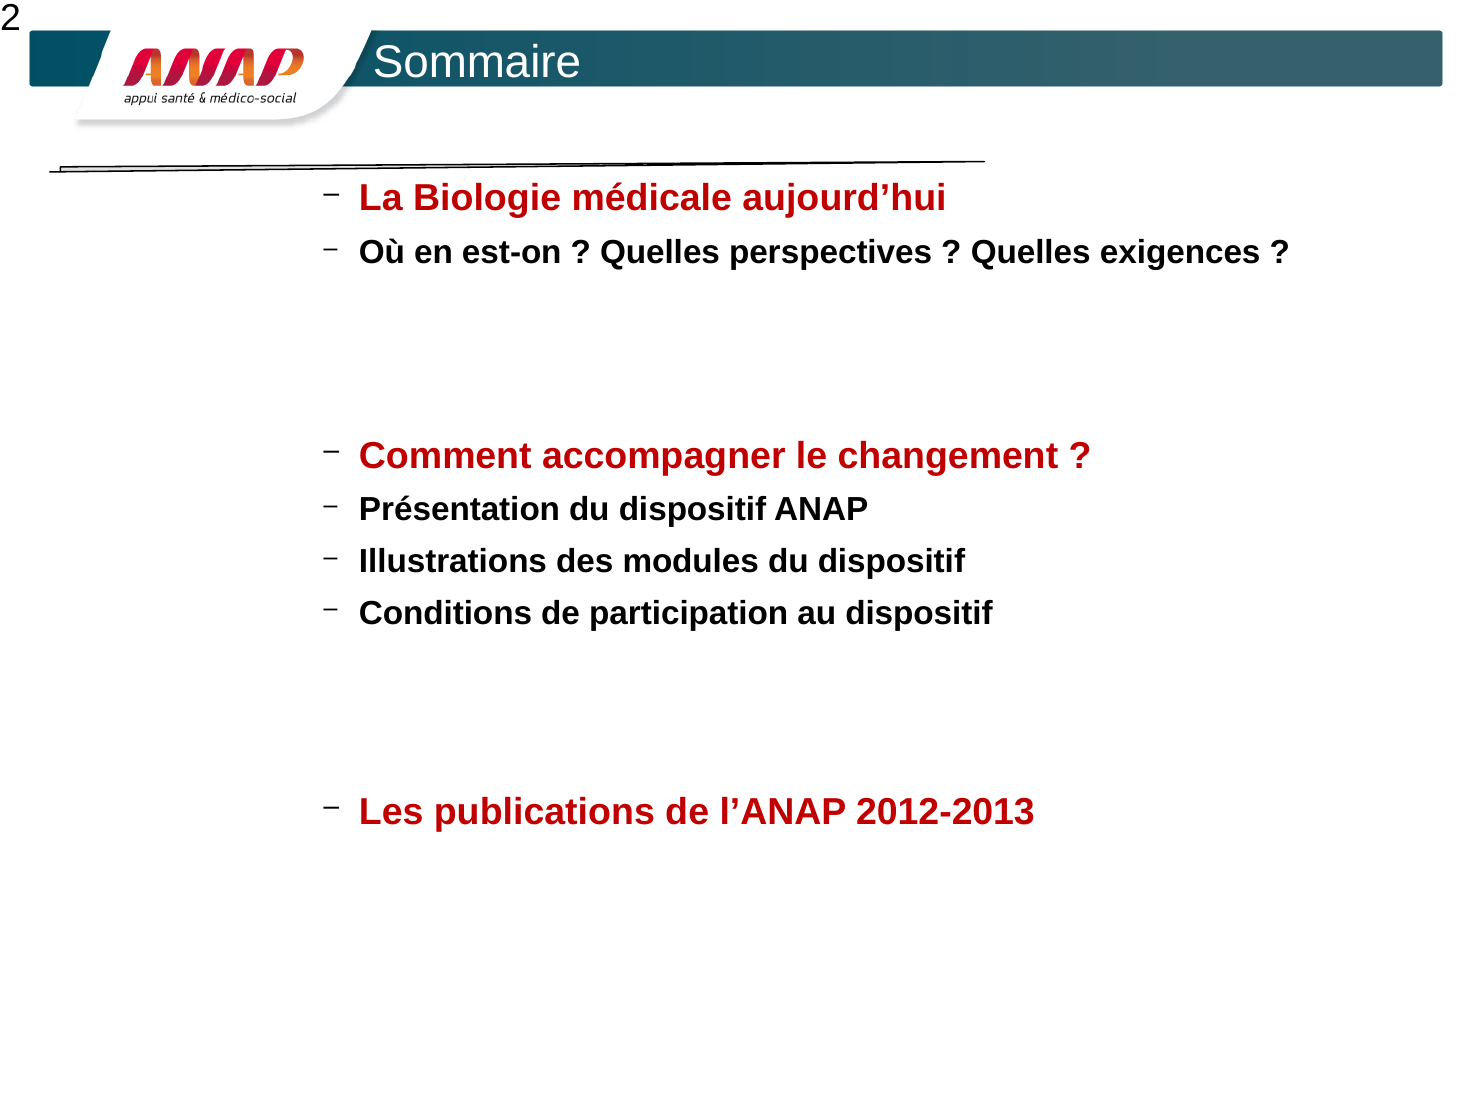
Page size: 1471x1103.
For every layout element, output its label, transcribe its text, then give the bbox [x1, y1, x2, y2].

text_box [49, 165, 372, 172]
list La Biologie médicale aujourd’hui Où en est-on ? Quelles perspectives ? Quelles exigences ? Comment accompagner le changement ? Présentation du dispositif ANAP Illustrations des modules du dispositif Conditions de participation au dispositif Les publications de l’ANAP 2012-2013 [75, 173, 1434, 965]
picture [0, 0, 1471, 155]
title Sommaire [372, 31, 1442, 216]
